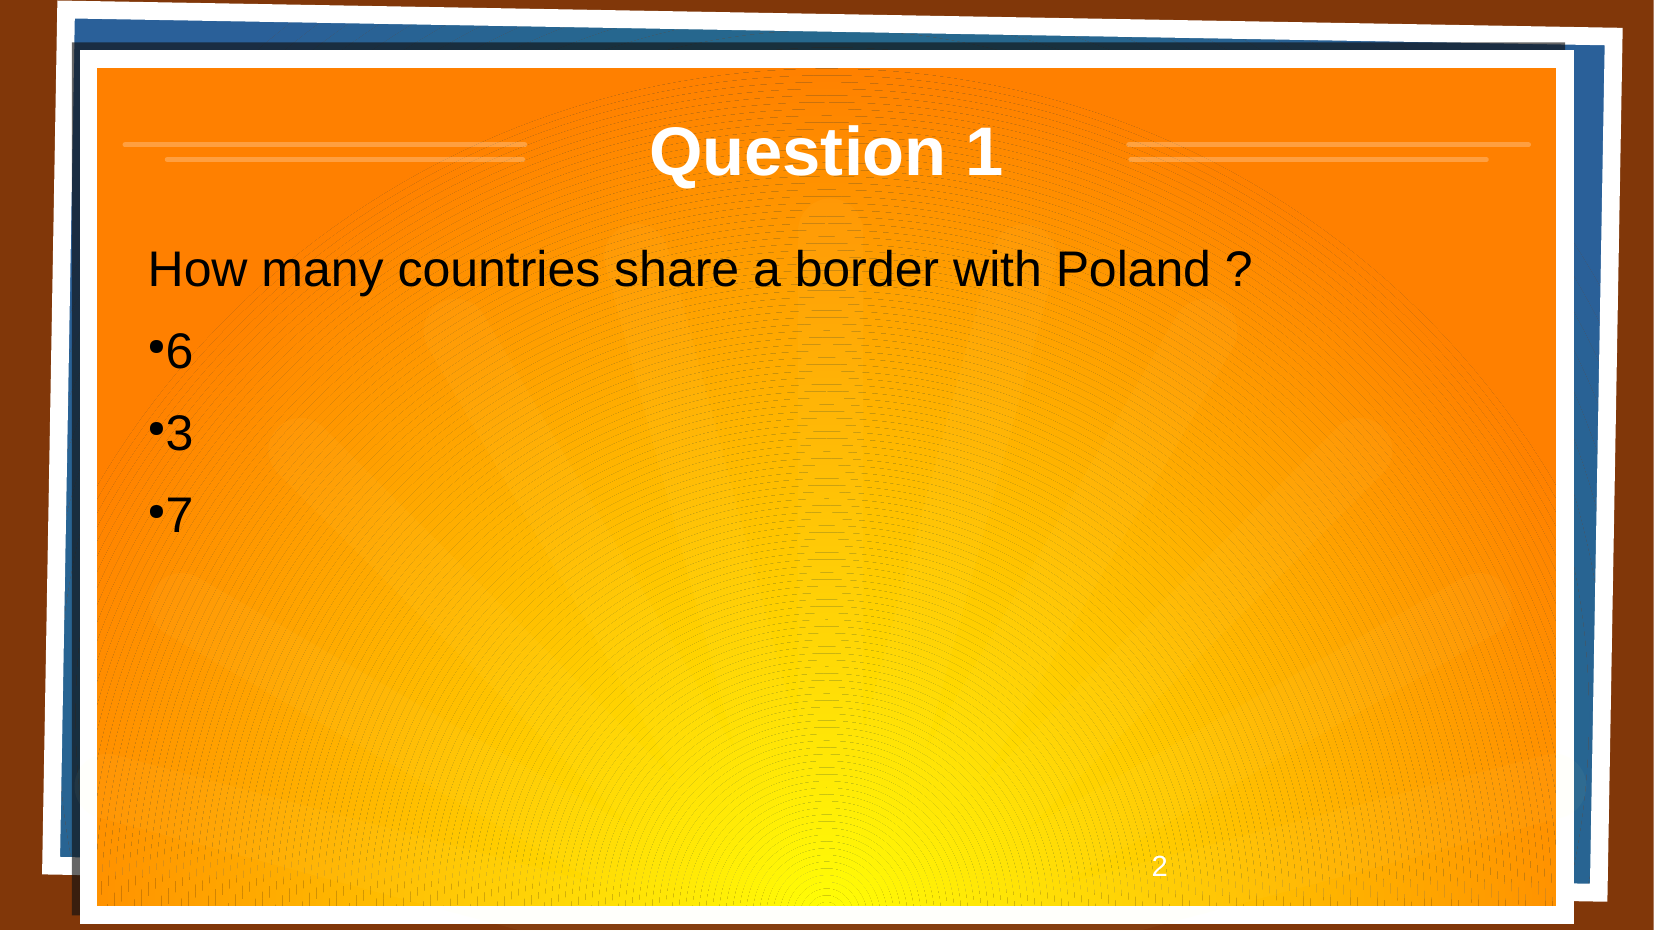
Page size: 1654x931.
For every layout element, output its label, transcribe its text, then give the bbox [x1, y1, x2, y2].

title Question 1 [531, 73, 1123, 222]
text_box [1151, 847, 1506, 912]
list How many countries share a border with Poland ? 6 3 7 [147, 236, 1506, 827]
